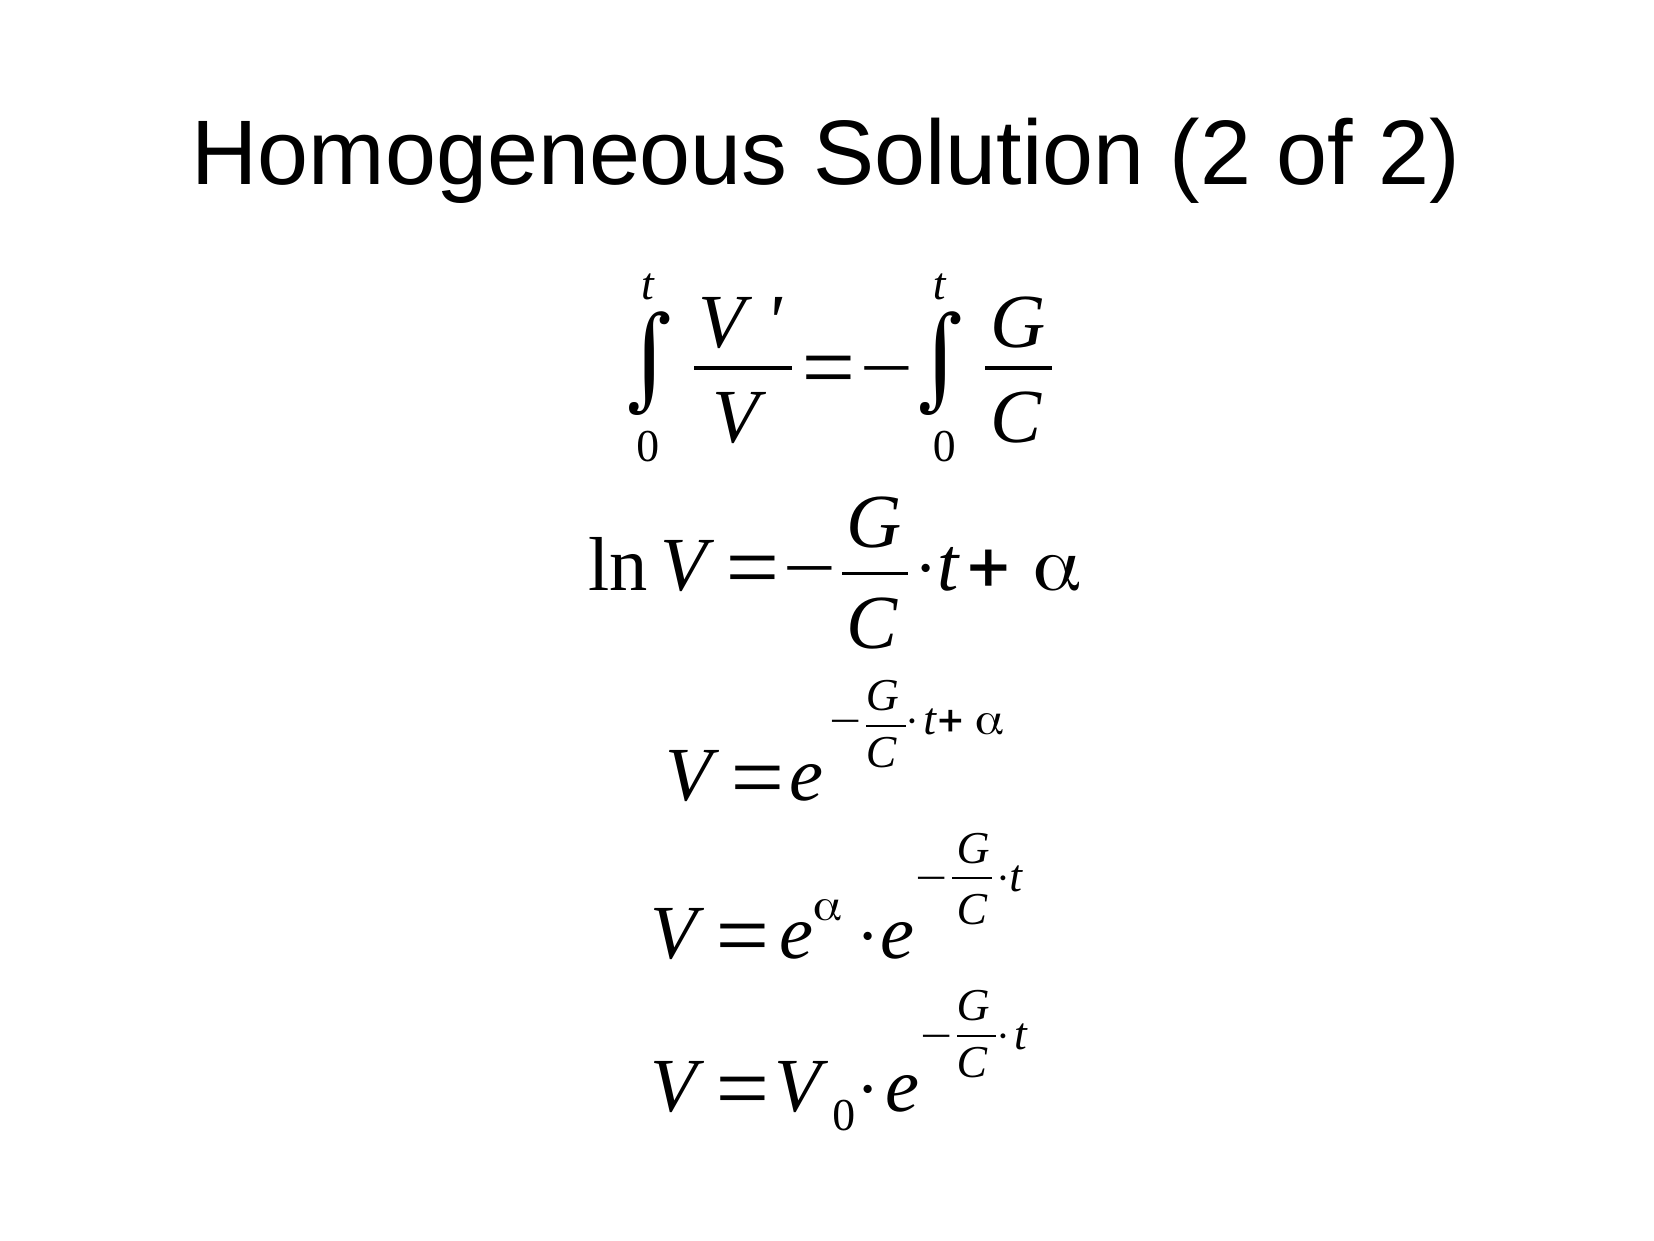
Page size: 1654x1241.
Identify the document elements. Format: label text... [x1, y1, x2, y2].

chart [569, 256, 1098, 1142]
title Homogeneous Solution (2 of 2) [82, 49, 1571, 257]
